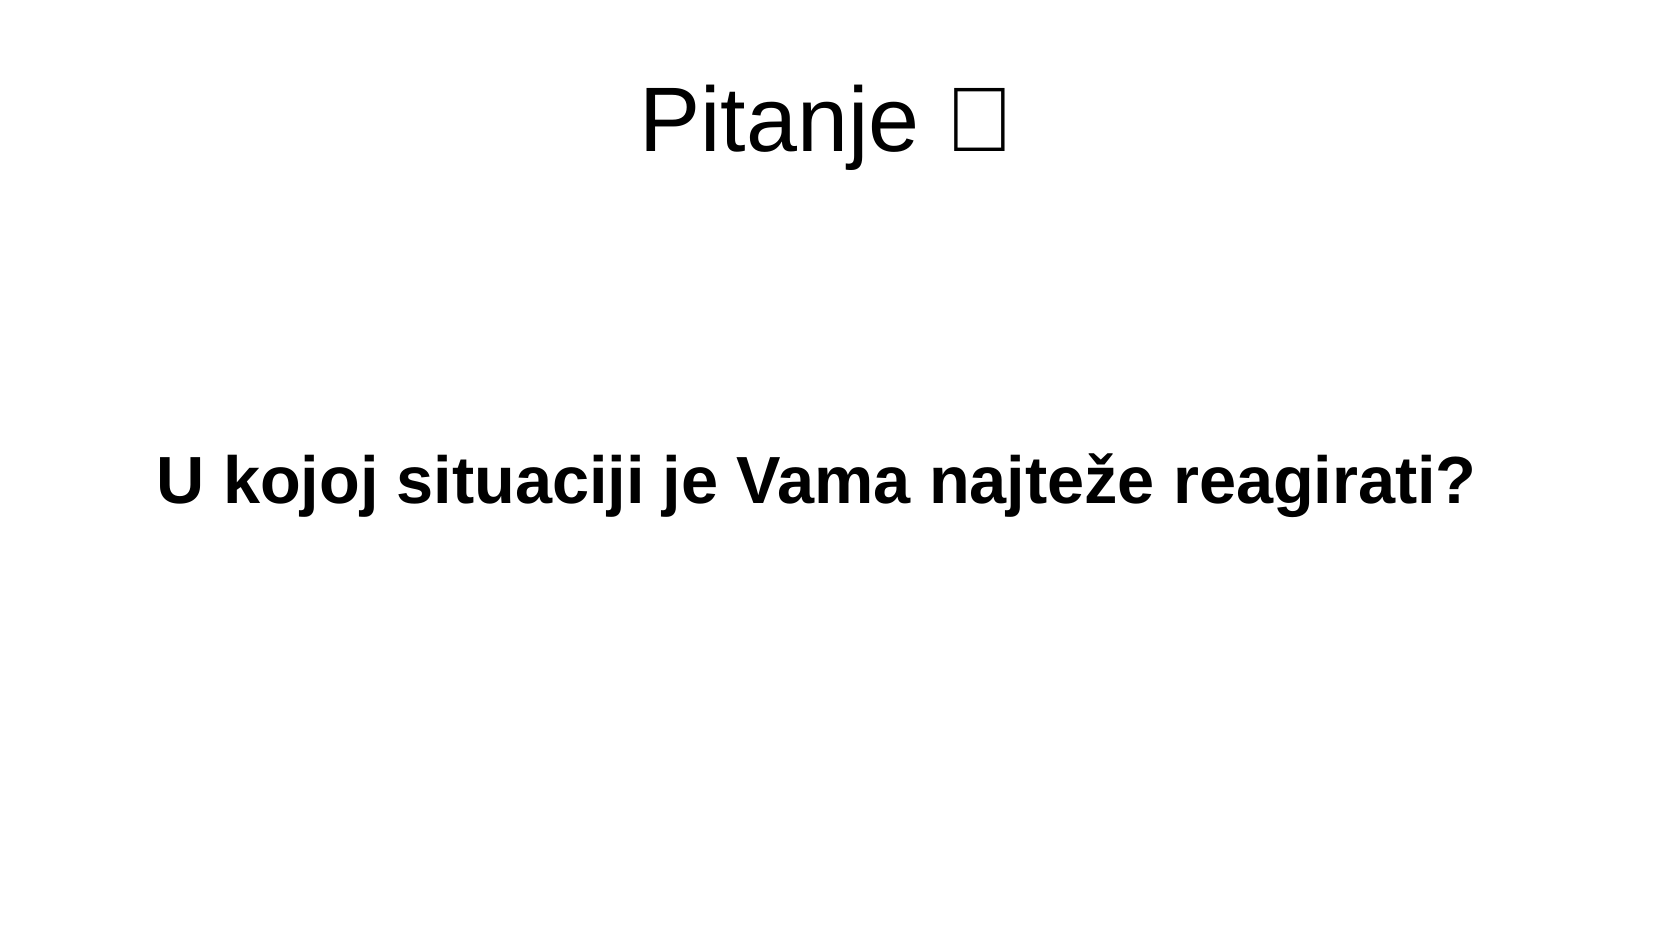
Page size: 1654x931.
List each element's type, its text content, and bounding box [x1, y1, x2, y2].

list U kojoj situaciji je Vama najteže reagirati? [82, 217, 1571, 758]
title Pitanje  [82, 37, 1571, 193]
